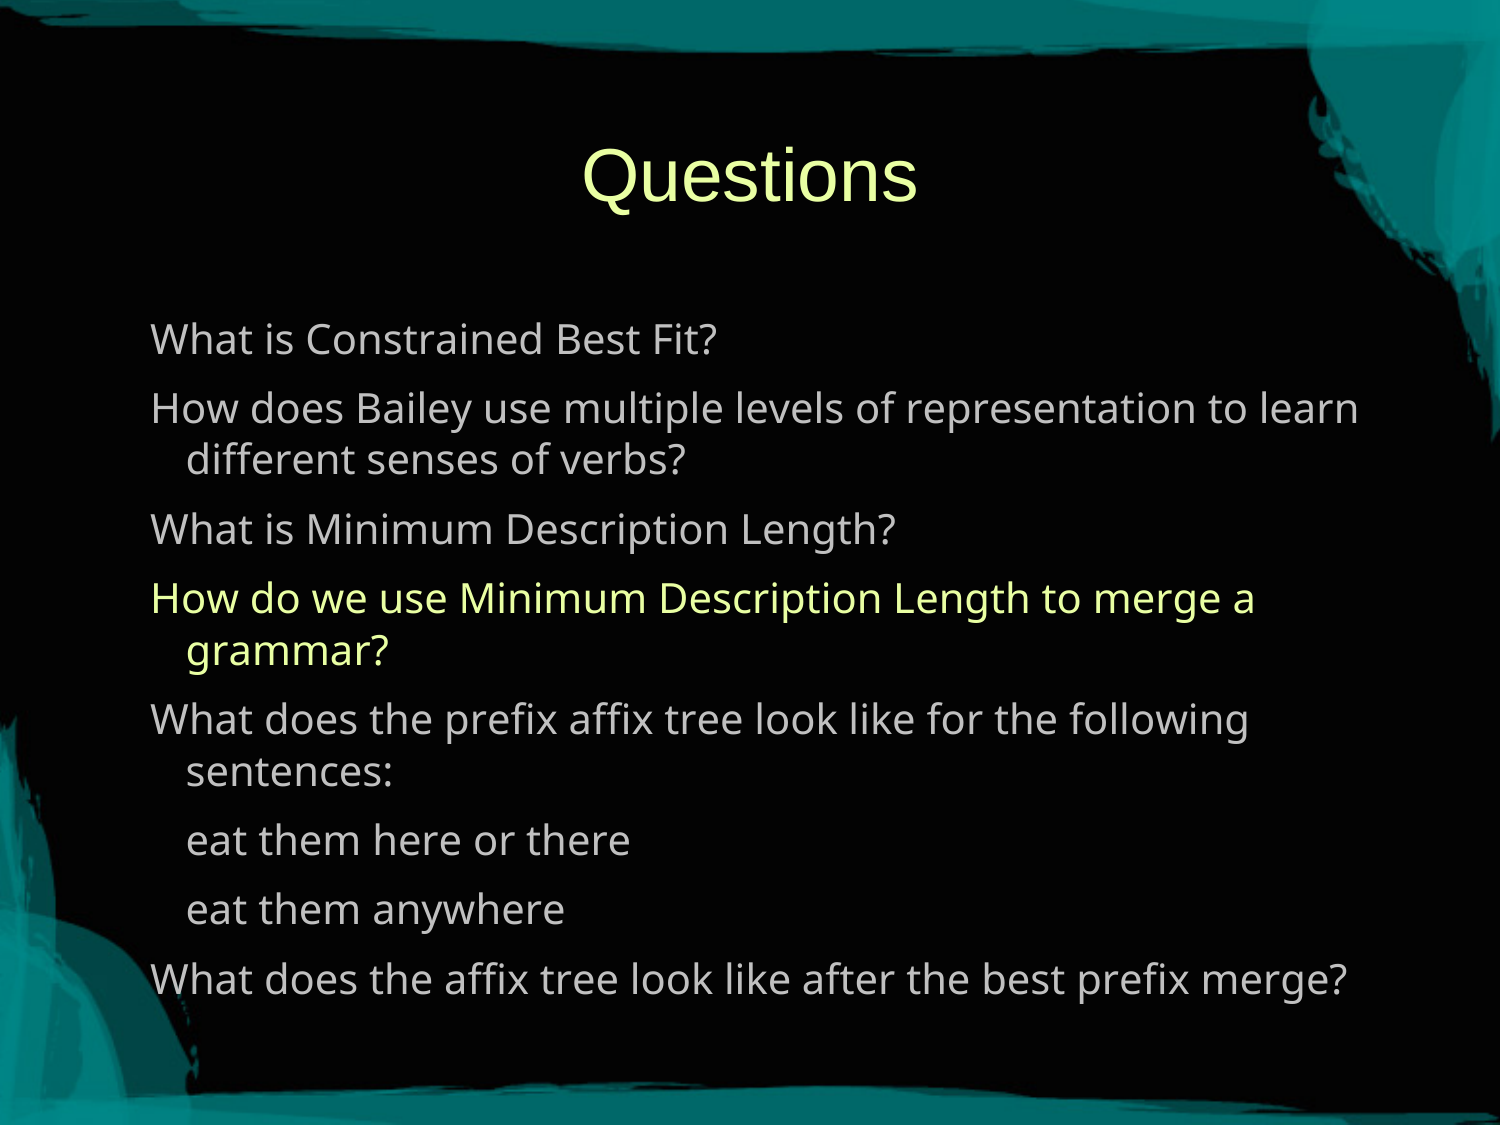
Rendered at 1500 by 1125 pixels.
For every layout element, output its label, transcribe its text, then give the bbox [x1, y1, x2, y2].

list What is Constrained Best Fit? How does Bailey use multiple levels of representation to learn different senses of verbs? What is Minimum Description Length? How do we use Minimum Description Length to merge a grammar? What does the prefix affix tree look like for the following sentences: eat them here or there eat them anywhere What does the affix tree look like after the best prefix merge? [99, 224, 1388, 1038]
picture [0, 0, 1500, 1125]
title Questions [112, 87, 1388, 224]
